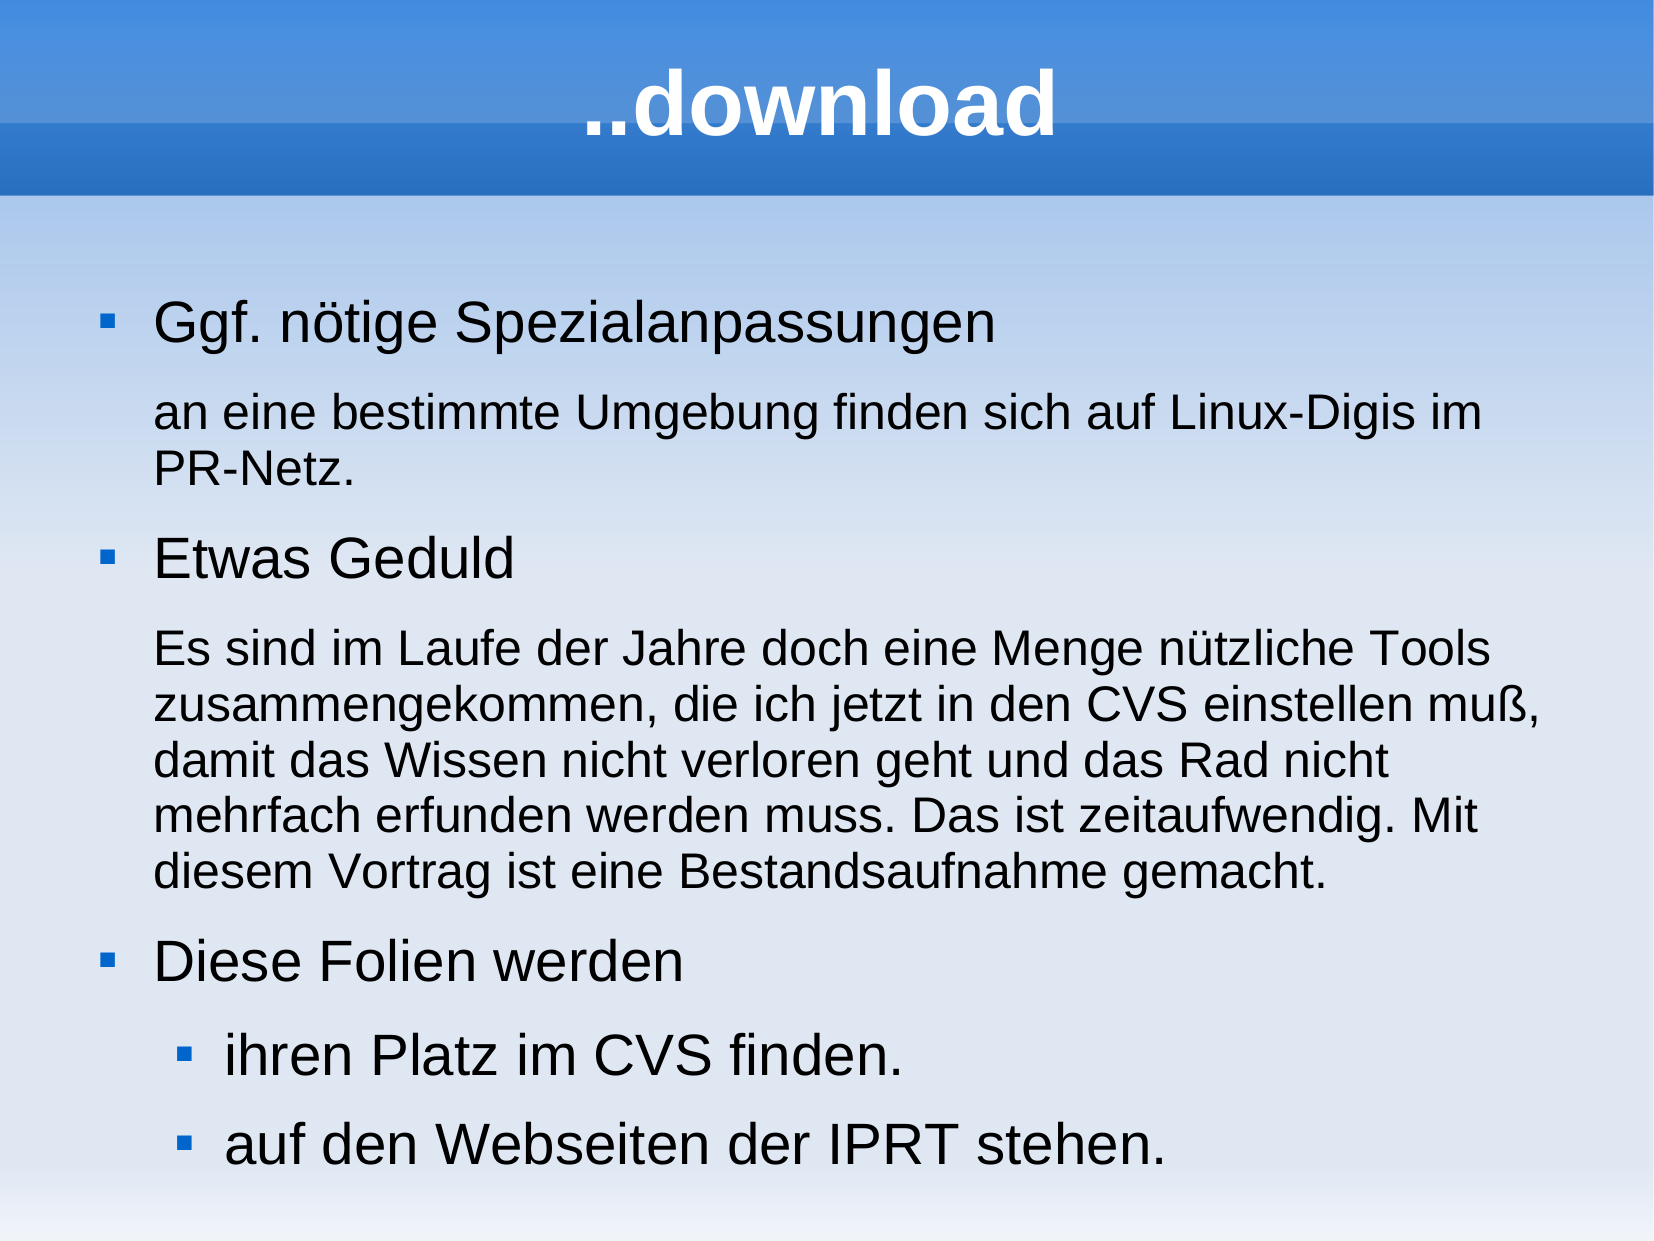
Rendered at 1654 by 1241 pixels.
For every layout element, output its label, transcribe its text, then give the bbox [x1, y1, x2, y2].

picture [0, 0, 1654, 1241]
title ..download [76, 7, 1565, 200]
list Ggf. nötige Spezialanpassungen an eine bestimmte Umgebung finden sich auf Linux-Digis im PR-Netz. Etwas Geduld Es sind im Laufe der Jahre doch eine Menge nützliche Tools zusammengekommen, die ich jetzt in den CVS einstellen muß, damit das Wissen nicht verloren geht und das Rad nicht mehrfach erfunden werden muss. Das ist zeitaufwendig. Mit diesem Vortrag ist eine Bestandsaufnahme gemacht. Diese Folien werden ihren Platz im CVS finden. auf den Webseiten der IPRT stehen. [82, 290, 1571, 1177]
